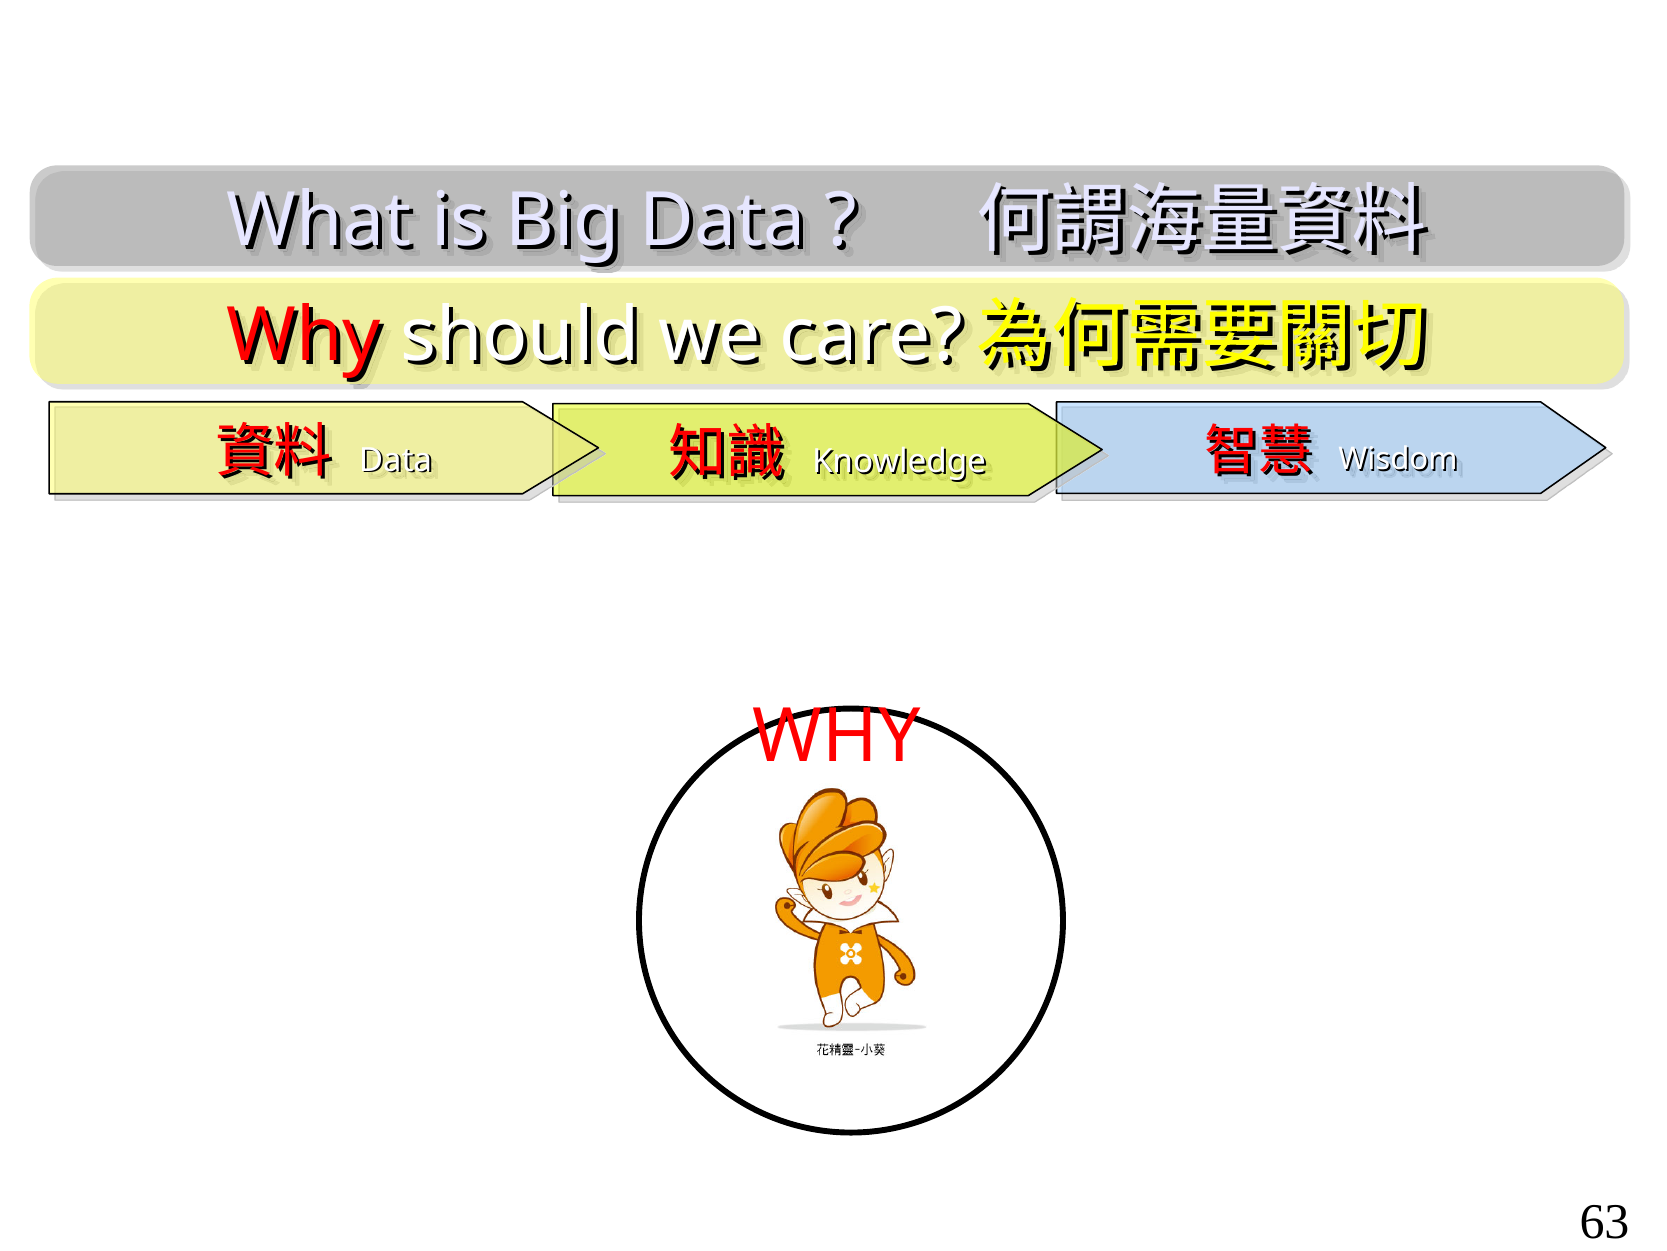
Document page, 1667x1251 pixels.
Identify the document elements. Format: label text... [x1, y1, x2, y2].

text_box 智慧 Wisdom [1056, 401, 1606, 494]
text_box What is Big Data ? 何謂海量資料 [29, 165, 1625, 266]
text_box WHY [615, 679, 1059, 785]
text_box 知識 Knowledge [552, 403, 1103, 496]
text_box Why should we care? 為何需要關切 [29, 277, 1624, 384]
picture [752, 785, 950, 1069]
text_box [638, 785, 1063, 1133]
text_box 資料 Data [49, 401, 599, 494]
